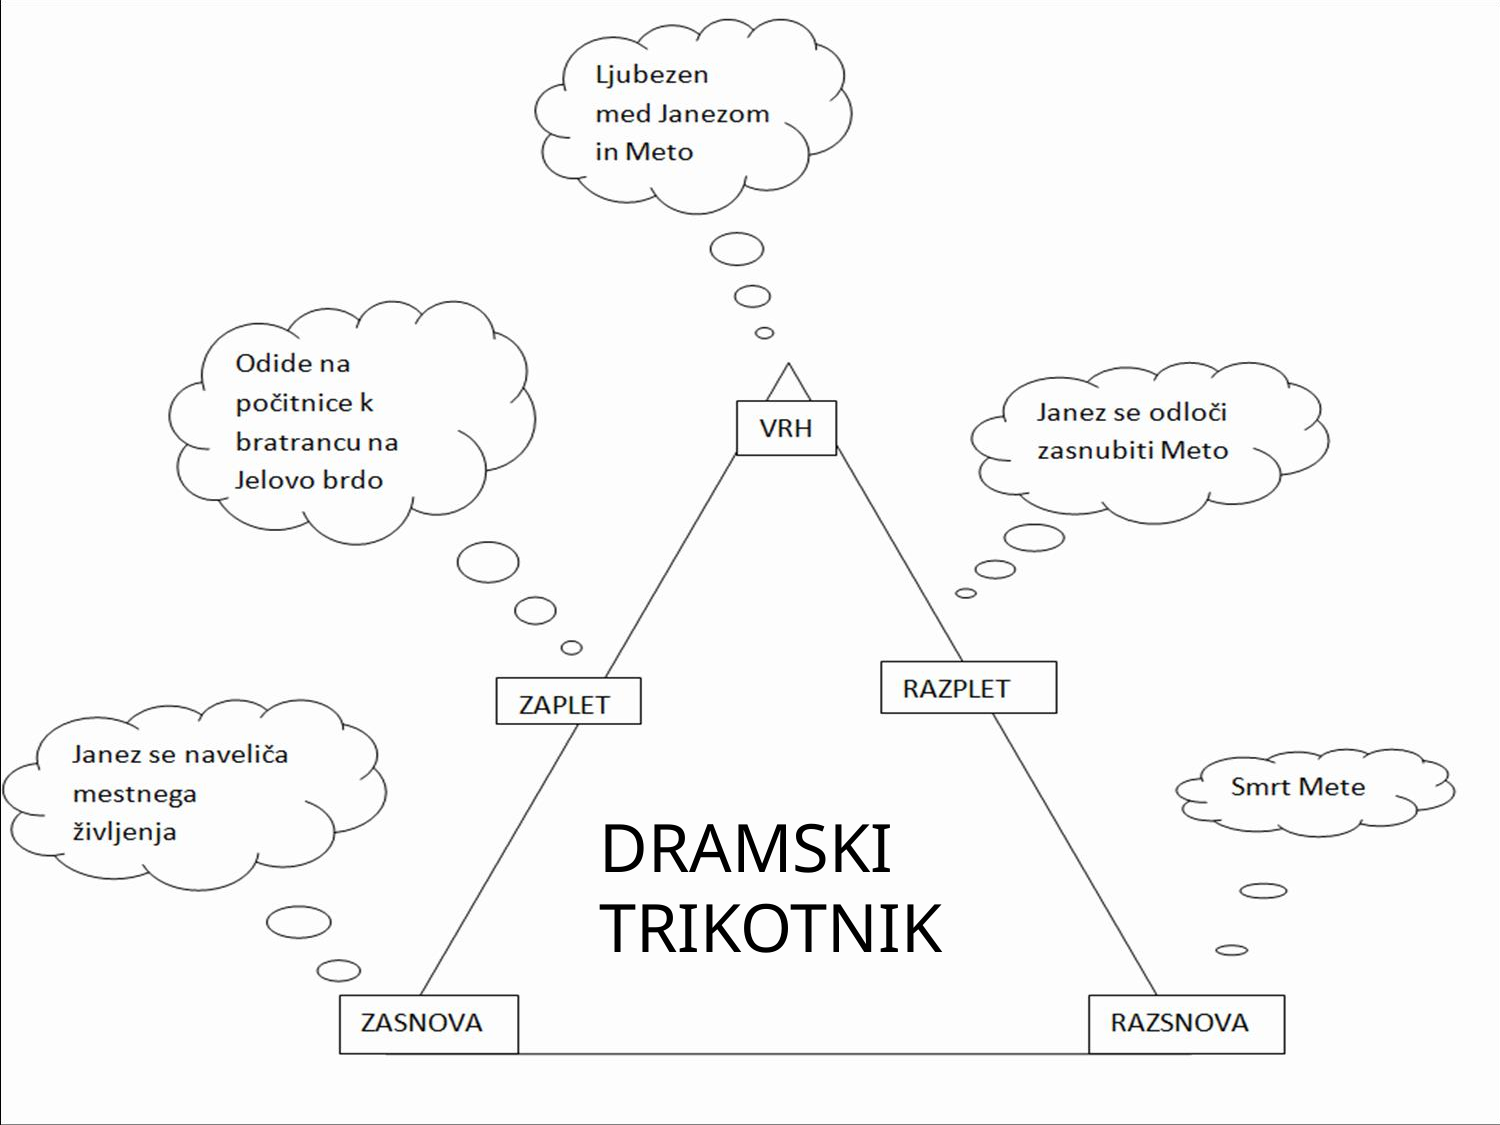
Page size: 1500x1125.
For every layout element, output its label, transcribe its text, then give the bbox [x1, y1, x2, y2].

text_box DRAMSKI TRIKOTNIK [584, 798, 1046, 974]
picture [0, 0, 1500, 1125]
